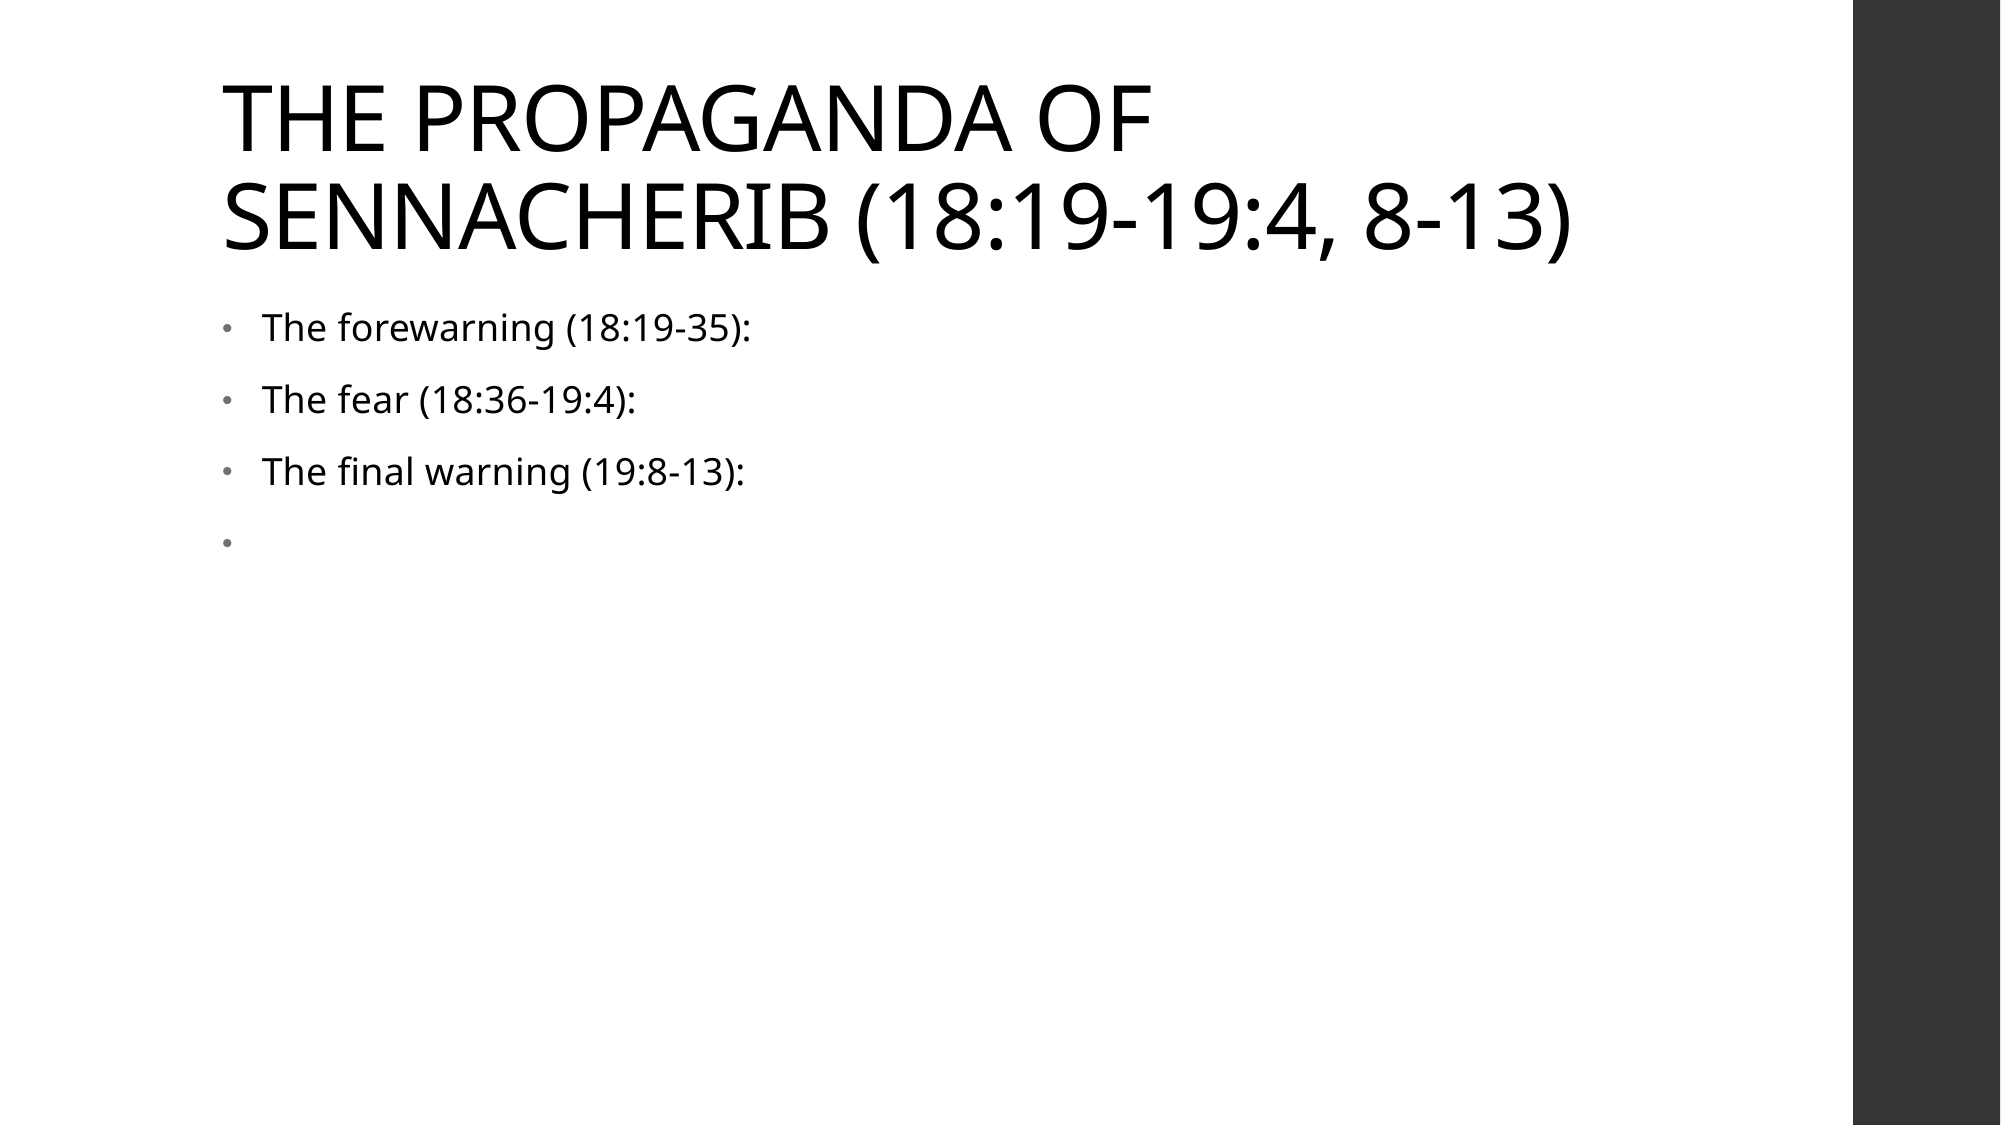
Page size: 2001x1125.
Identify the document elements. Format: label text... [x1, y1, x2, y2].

list The forewarning (18:19-35): The fear (18:36-19:4): The final warning (19:8-13): [206, 299, 1617, 1014]
title THE PROPAGANDA OF SENNACHERIB (18:19-19:4, 8-13) [206, 60, 1797, 278]
